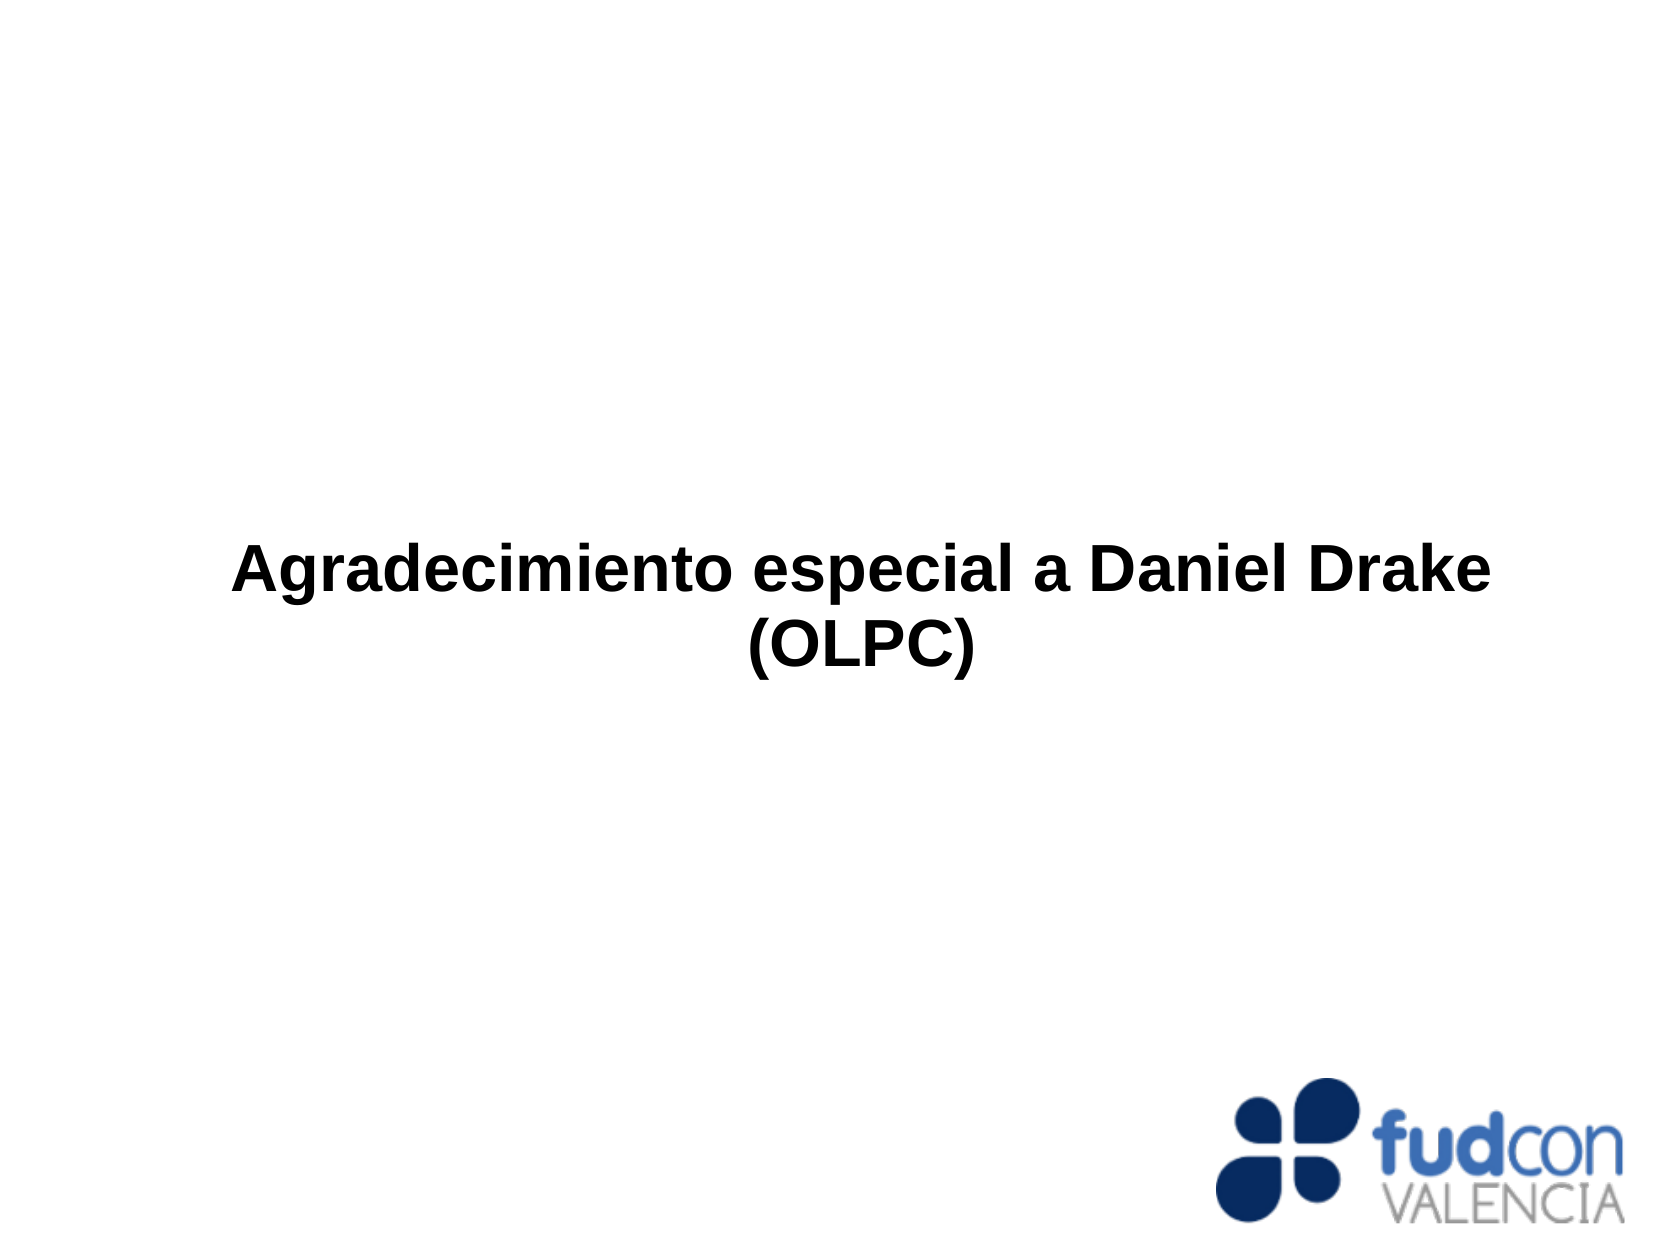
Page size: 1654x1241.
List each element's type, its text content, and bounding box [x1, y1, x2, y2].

picture [1216, 1078, 1643, 1230]
list Agradecimiento especial a Daniel Drake (OLPC) [82, 531, 1571, 1074]
